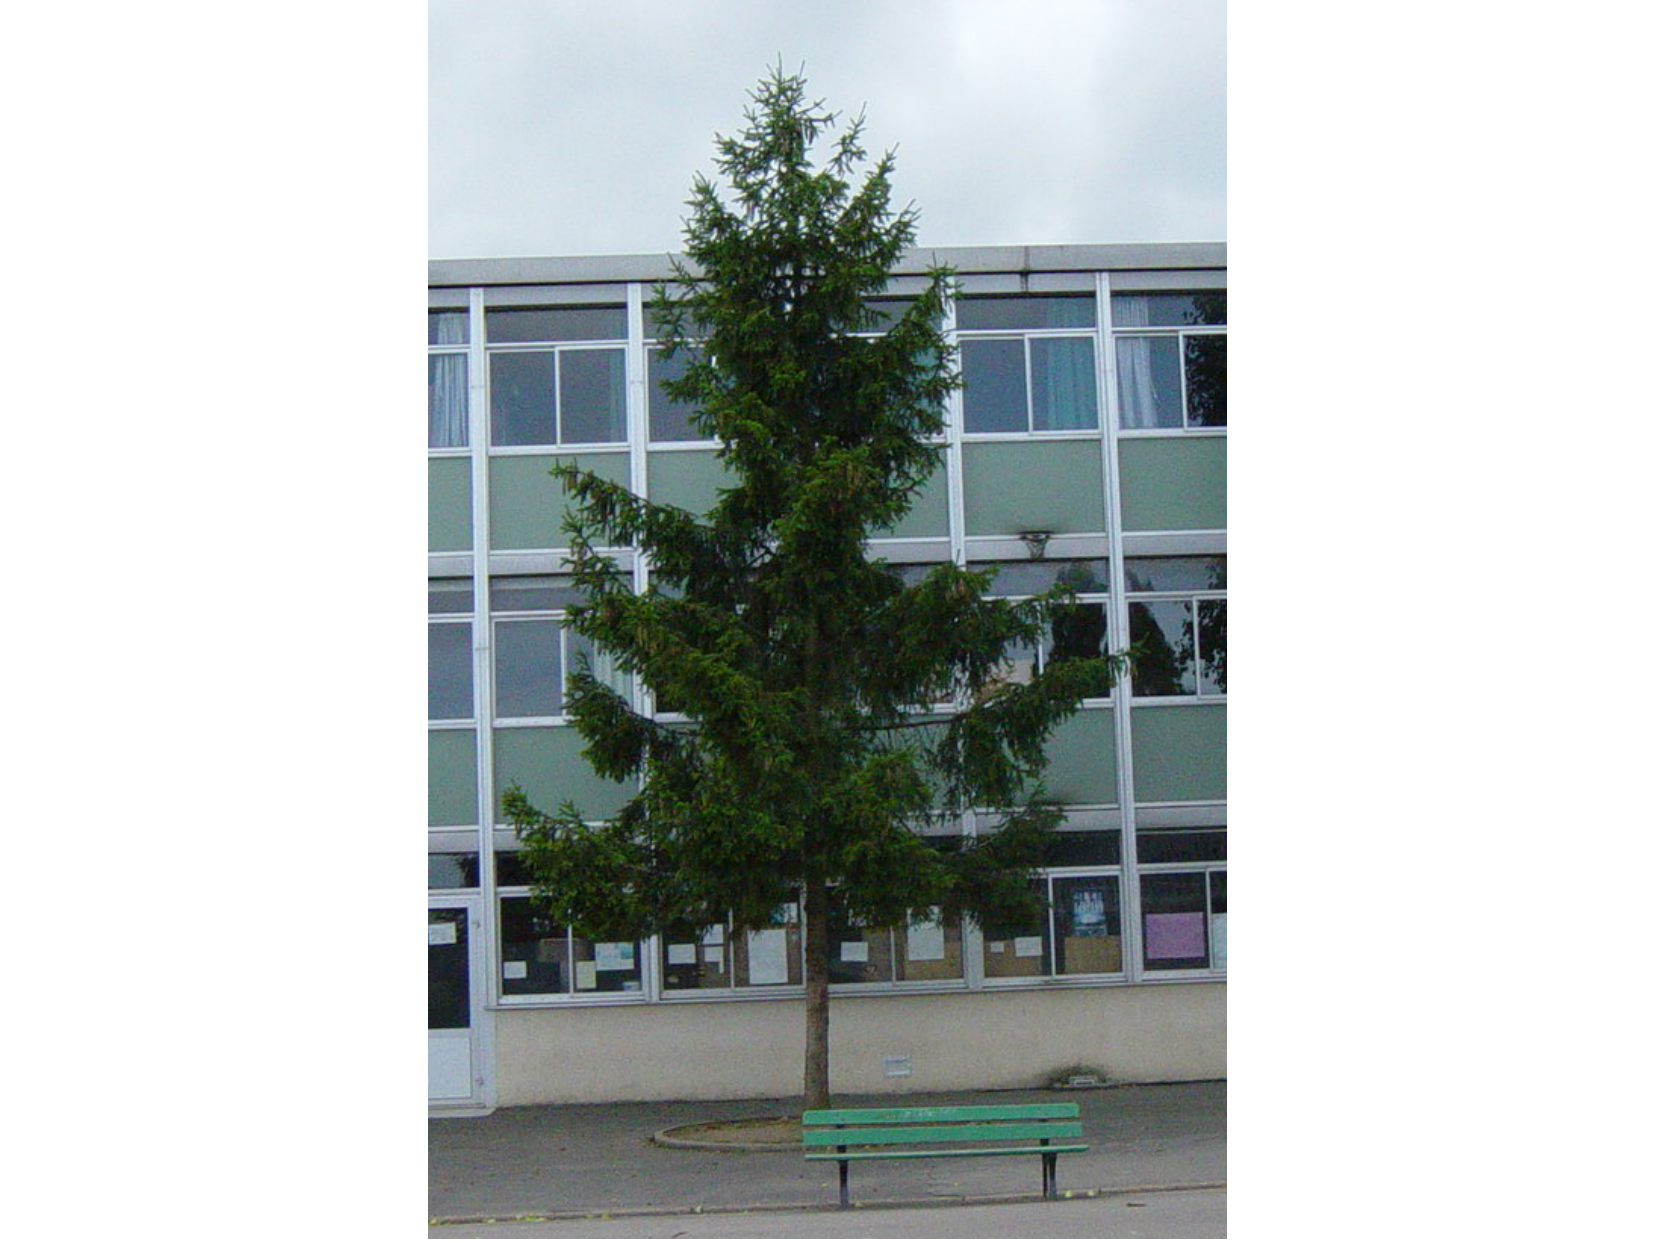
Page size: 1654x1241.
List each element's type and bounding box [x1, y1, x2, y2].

picture [428, 0, 1227, 1240]
